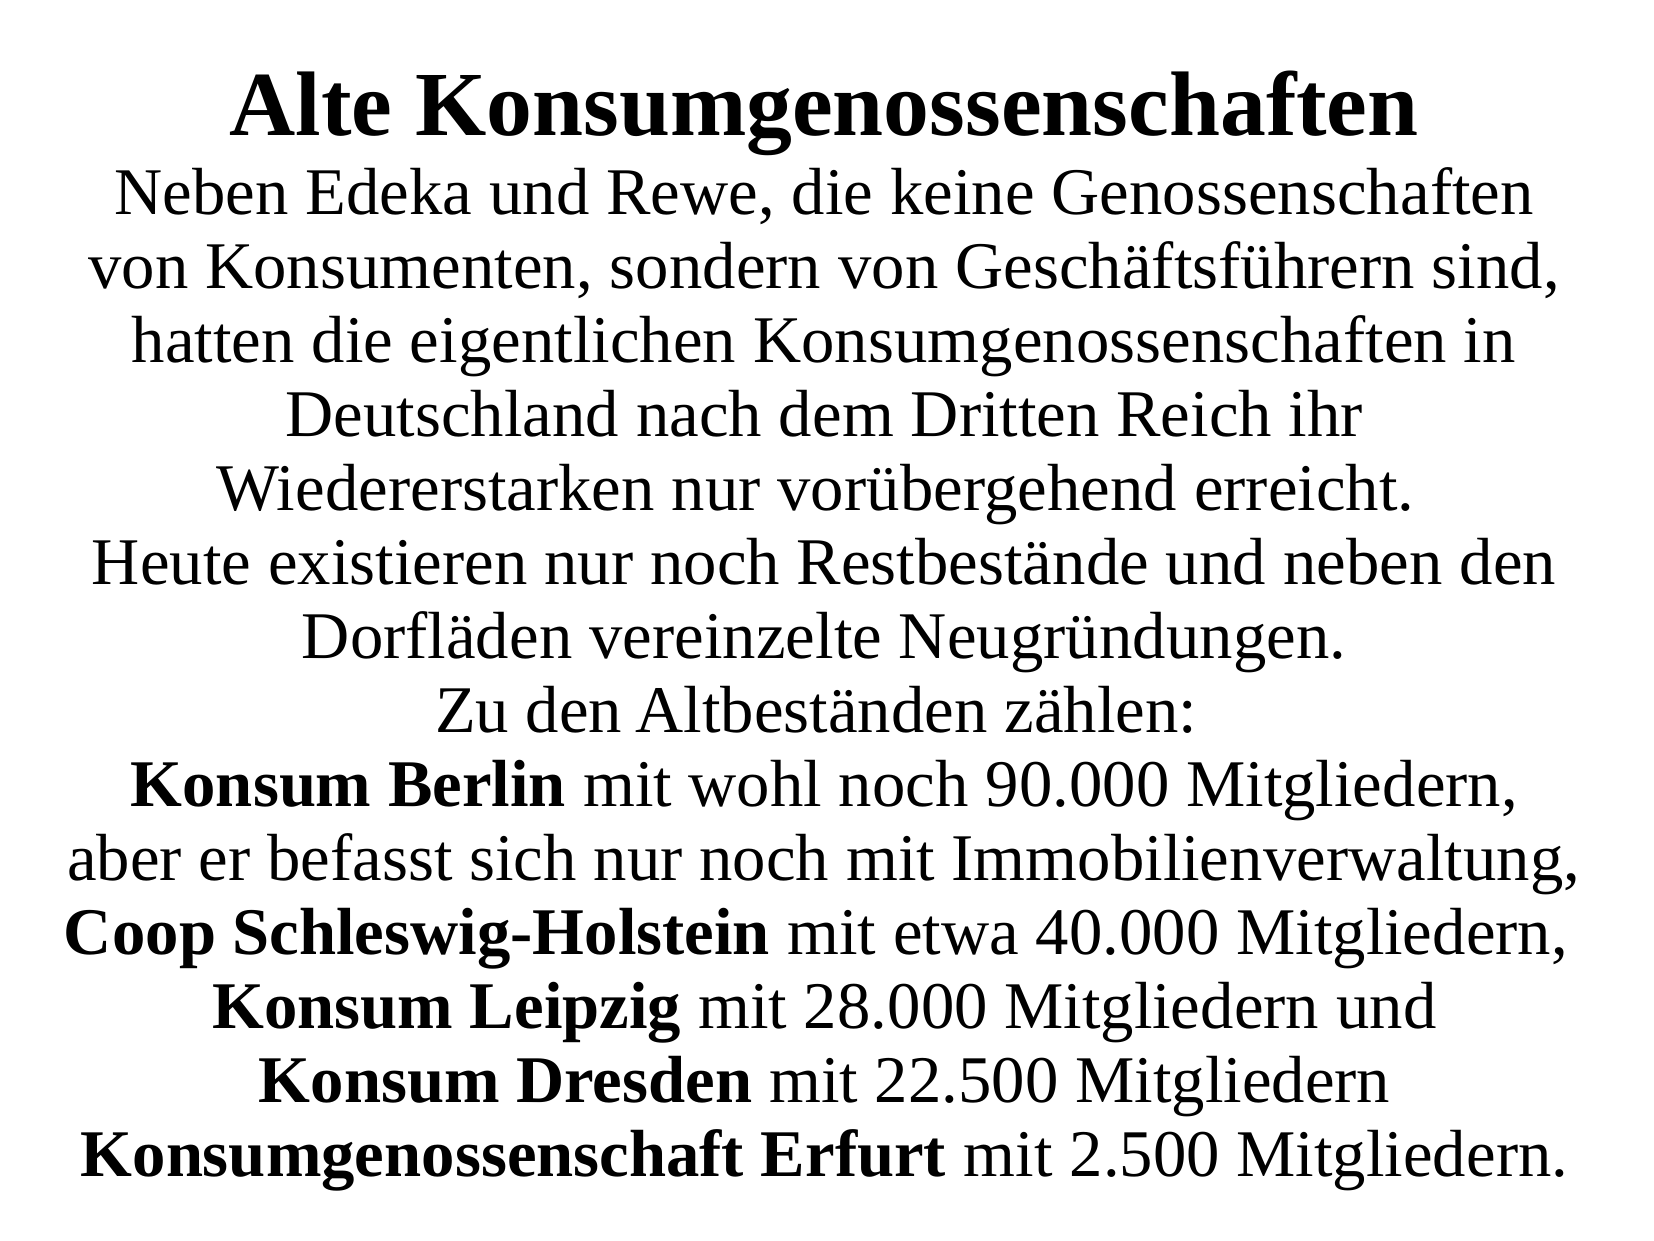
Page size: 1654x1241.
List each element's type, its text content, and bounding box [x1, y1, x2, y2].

text_box Alte Konsumgenossenschaften Neben Edeka und Rewe, die keine Genossenschaften von Konsumenten, sondern von Geschäftsführern sind, hatten die eigentlichen Konsumgenossenschaften in Deutschland nach dem Dritten Reich ihr Wiedererstarken nur vorübergehend erreicht. Heute existieren nur noch Restbestände und neben den Dorfläden vereinzelte Neugründungen. Zu den Altbeständen zählen: Konsum Berlin mit wohl noch 90.000 Mitgliedern, aber er befasst sich nur noch mit Immobilienverwaltung, Coop Schleswig-Holstein mit etwa 40.000 Mitgliedern, Konsum Leipzig mit 28.000 Mitgliedern und Konsum Dresden mit 22.500 Mitgliedern Konsumgenossenschaft Erfurt mit 2.500 Mitgliedern. [49, 45, 1608, 1200]
